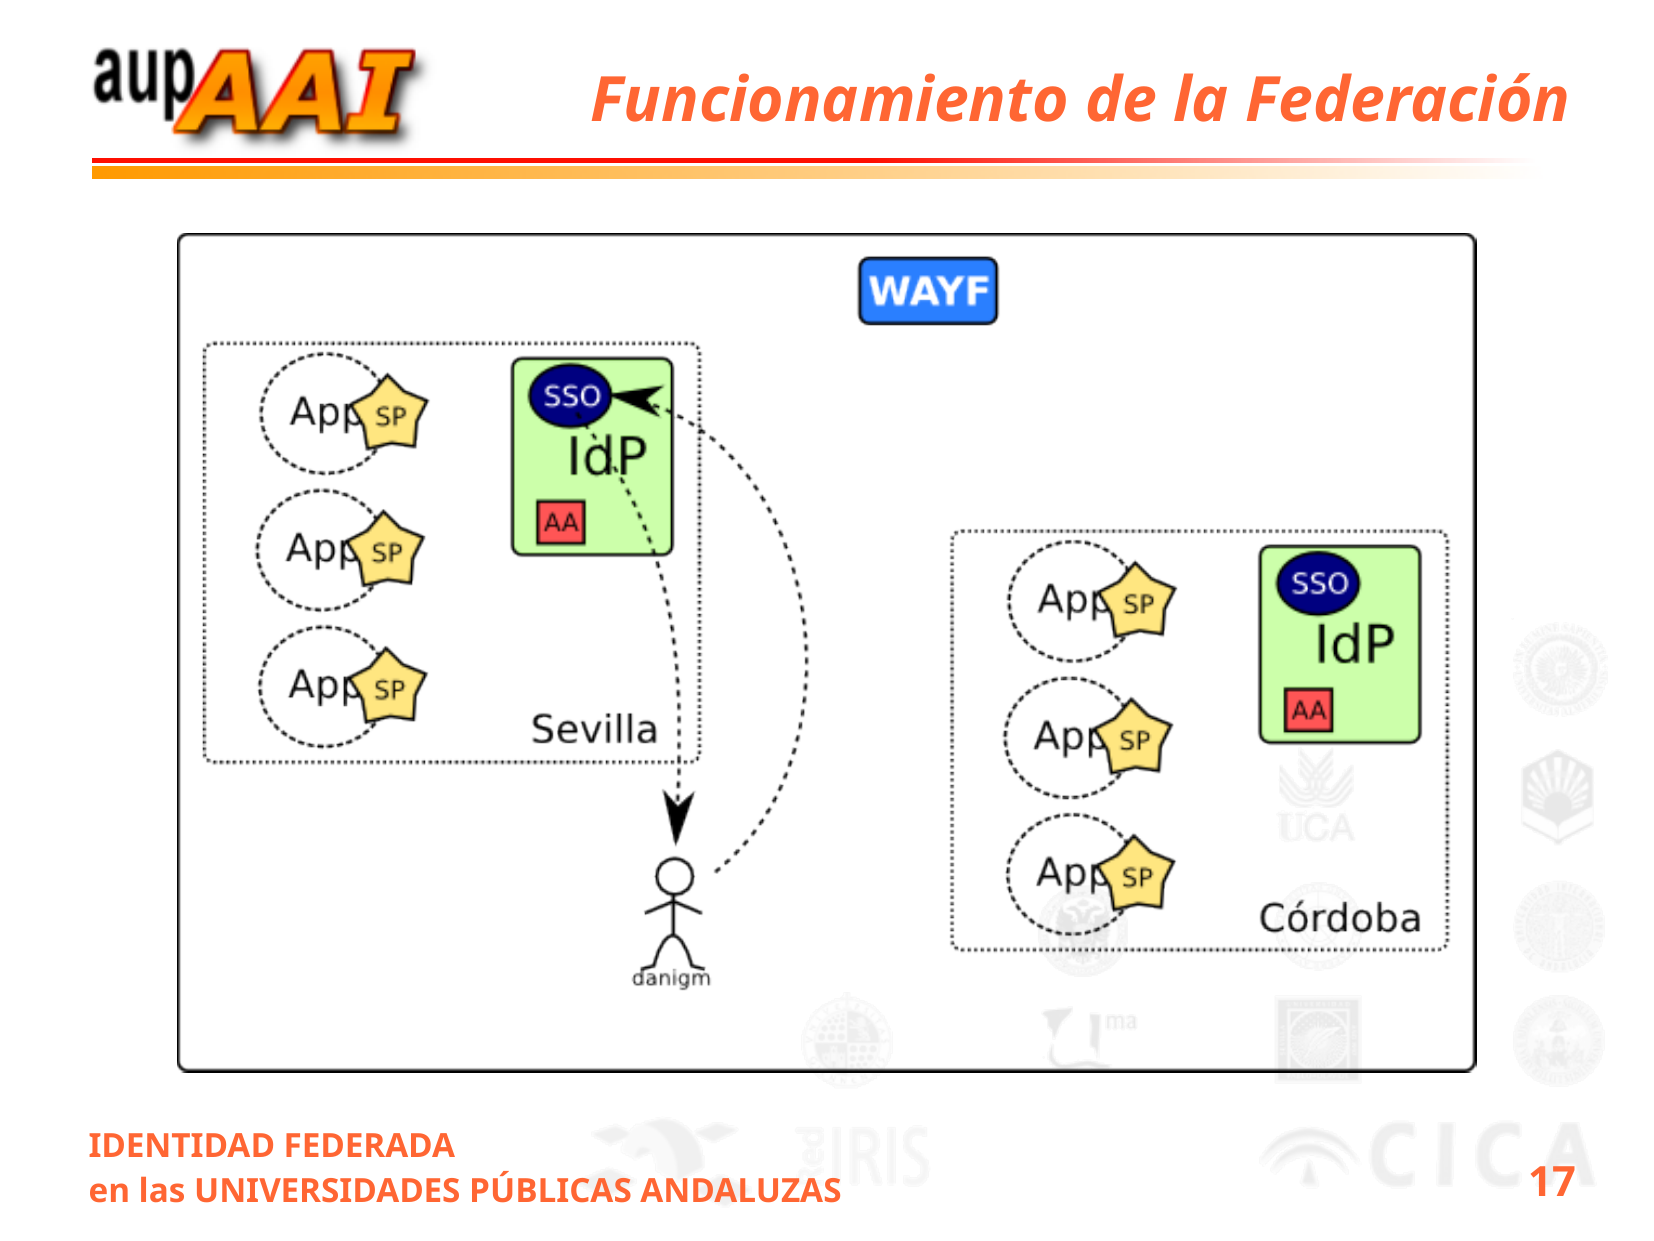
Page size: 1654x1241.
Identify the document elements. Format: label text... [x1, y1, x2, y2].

picture [49, 19, 1545, 179]
title Funcionamiento de la Federación [531, 62, 1571, 133]
picture [177, 233, 1614, 1209]
